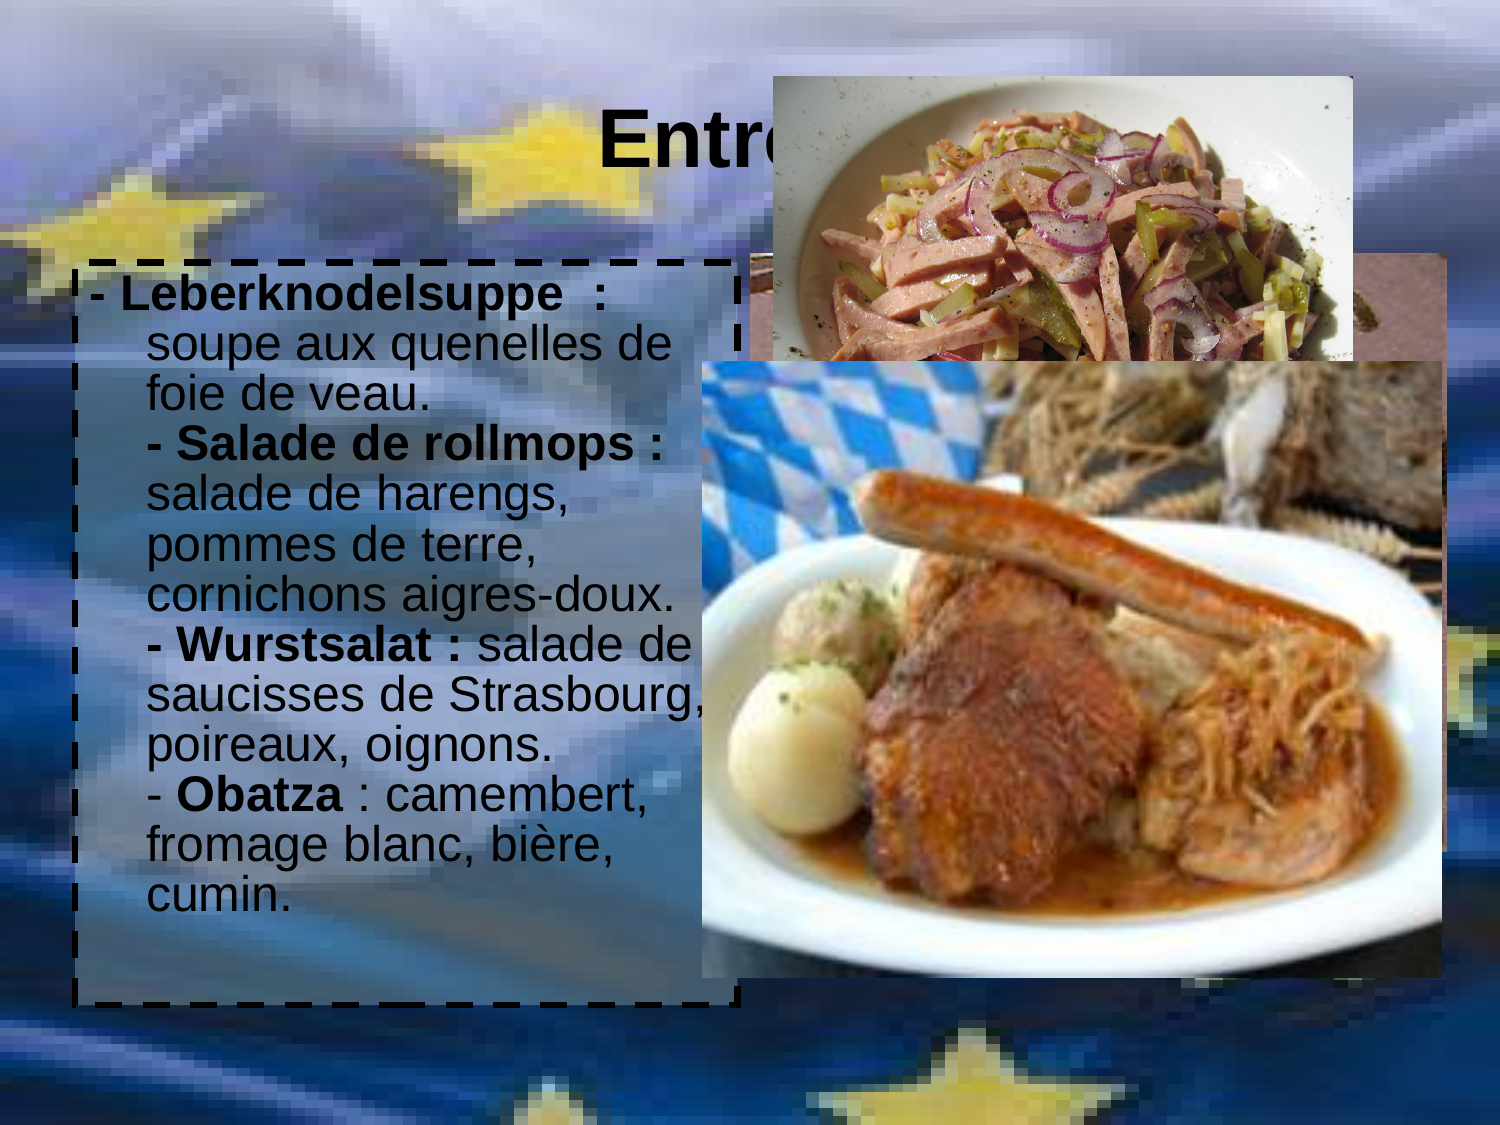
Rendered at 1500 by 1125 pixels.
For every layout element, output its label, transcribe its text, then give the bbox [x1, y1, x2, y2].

list - Leberknodelsuppe : soupe aux quenelles de foie de veau. - Salade de rollmops : salade de harengs, pommes de terre, cornichons aigres-doux. - Wurstsalat : salade de saucisses de Strasbourg, poireaux, oignons. - Obatza : camembert, fromage blanc, bière, cumin. [75, 262, 738, 1006]
picture [0, 0, 1500, 1125]
title Entrées [75, 0, 1426, 297]
